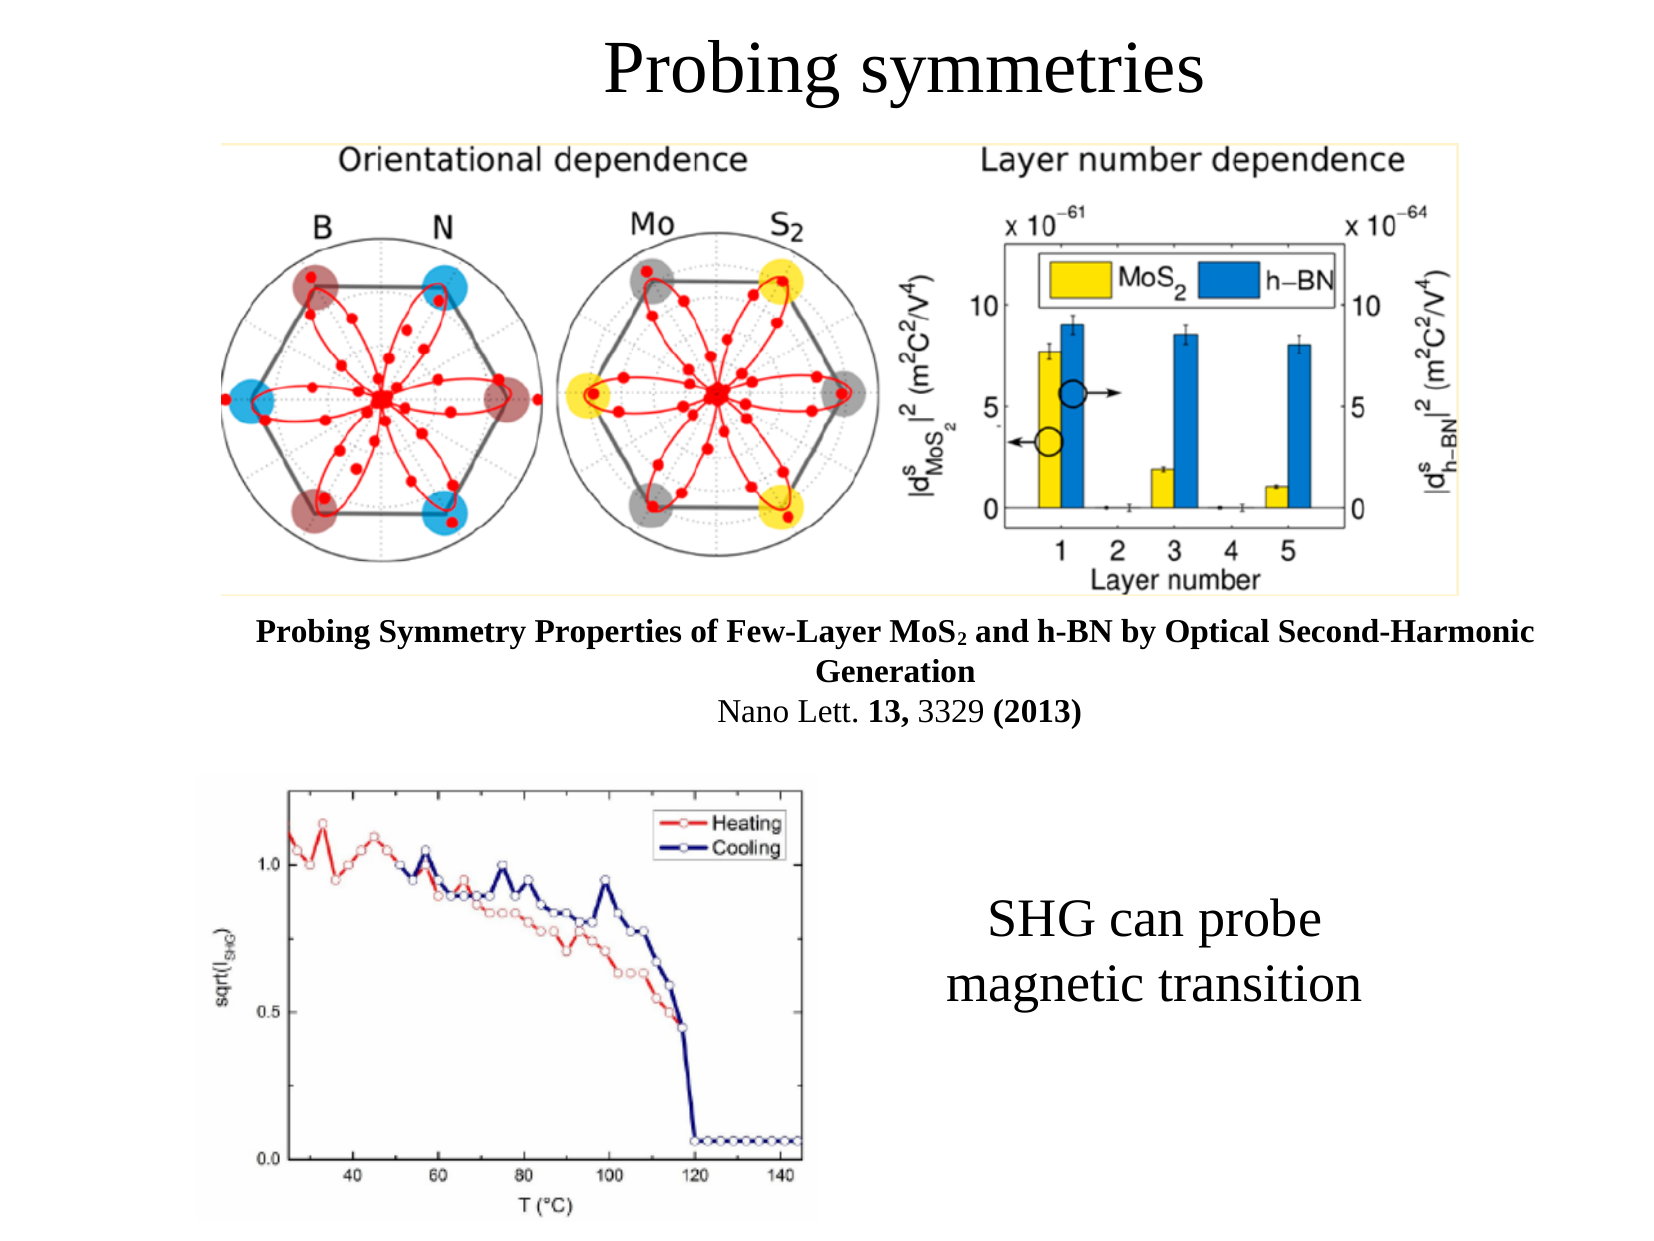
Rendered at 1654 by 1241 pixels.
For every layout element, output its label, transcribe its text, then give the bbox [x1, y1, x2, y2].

title Probing symmetries [160, 12, 1649, 122]
picture [221, 143, 1459, 596]
text_box SHG can probe magnetic transition [885, 875, 1426, 1021]
text_box Probing Symmetry Properties of Few-Layer MoS2 and h-BN by Optical Second-Harmonic Generation Nano Lett. 13, 3329 (2013) [208, 602, 1583, 748]
picture [165, 727, 826, 1241]
